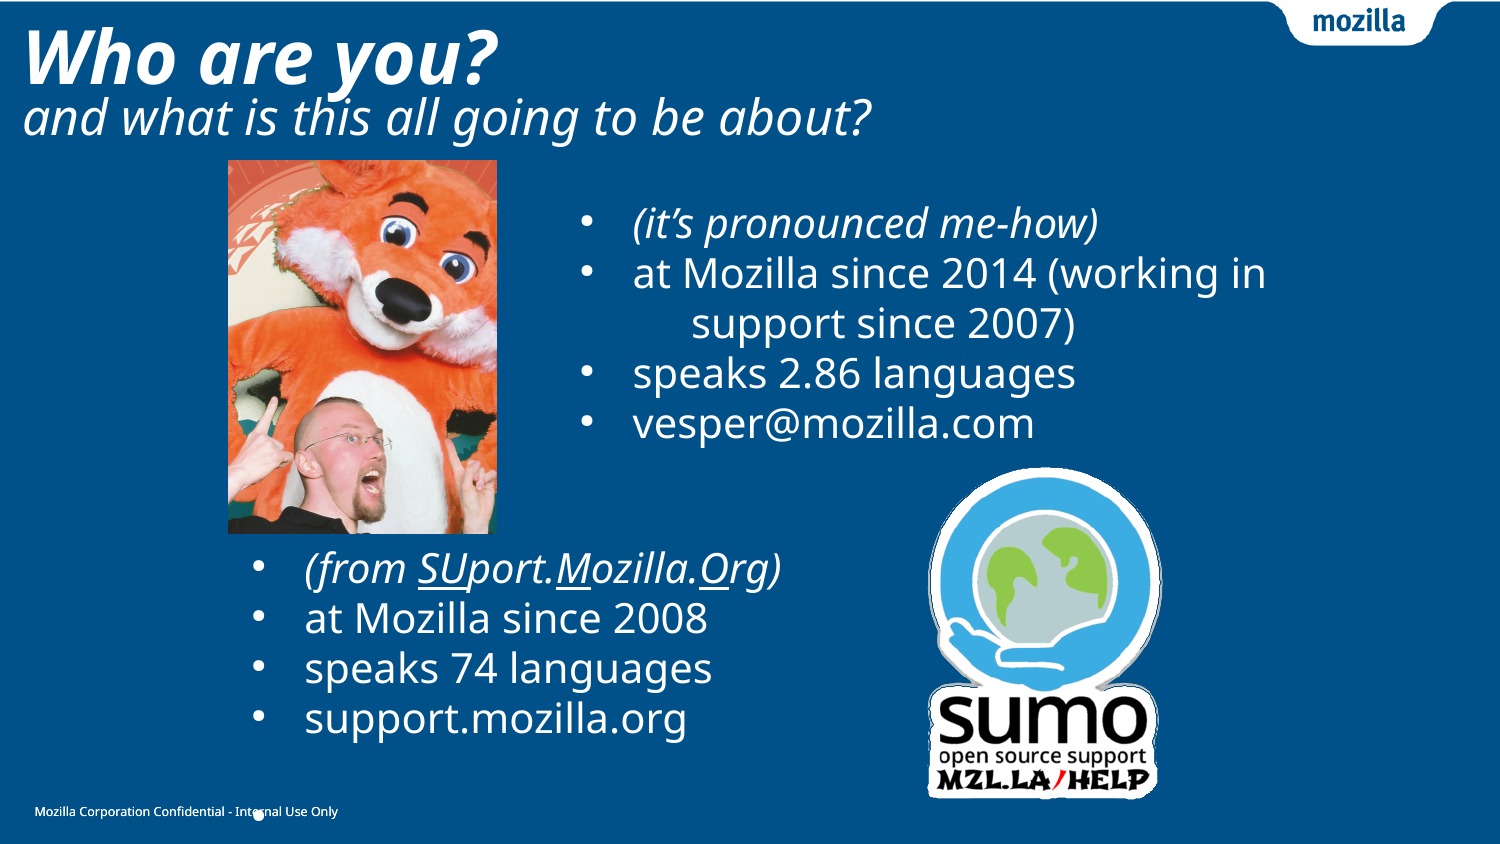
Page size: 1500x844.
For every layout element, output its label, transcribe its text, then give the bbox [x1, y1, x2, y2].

list (from SUport.Mozilla.Org) at Mozilla since 2008 speaks 74 languages support.mozilla.org [201, 526, 850, 787]
list (it’s pronounced me-how) at Mozilla since 2014 (working in support since 2007) speaks 2.86 languages vesper@mozilla.com [530, 181, 1297, 442]
list and what is this all going to be about? [7, 70, 1489, 167]
picture [0, 0, 1500, 844]
title Who are you? [7, 7, 1489, 70]
